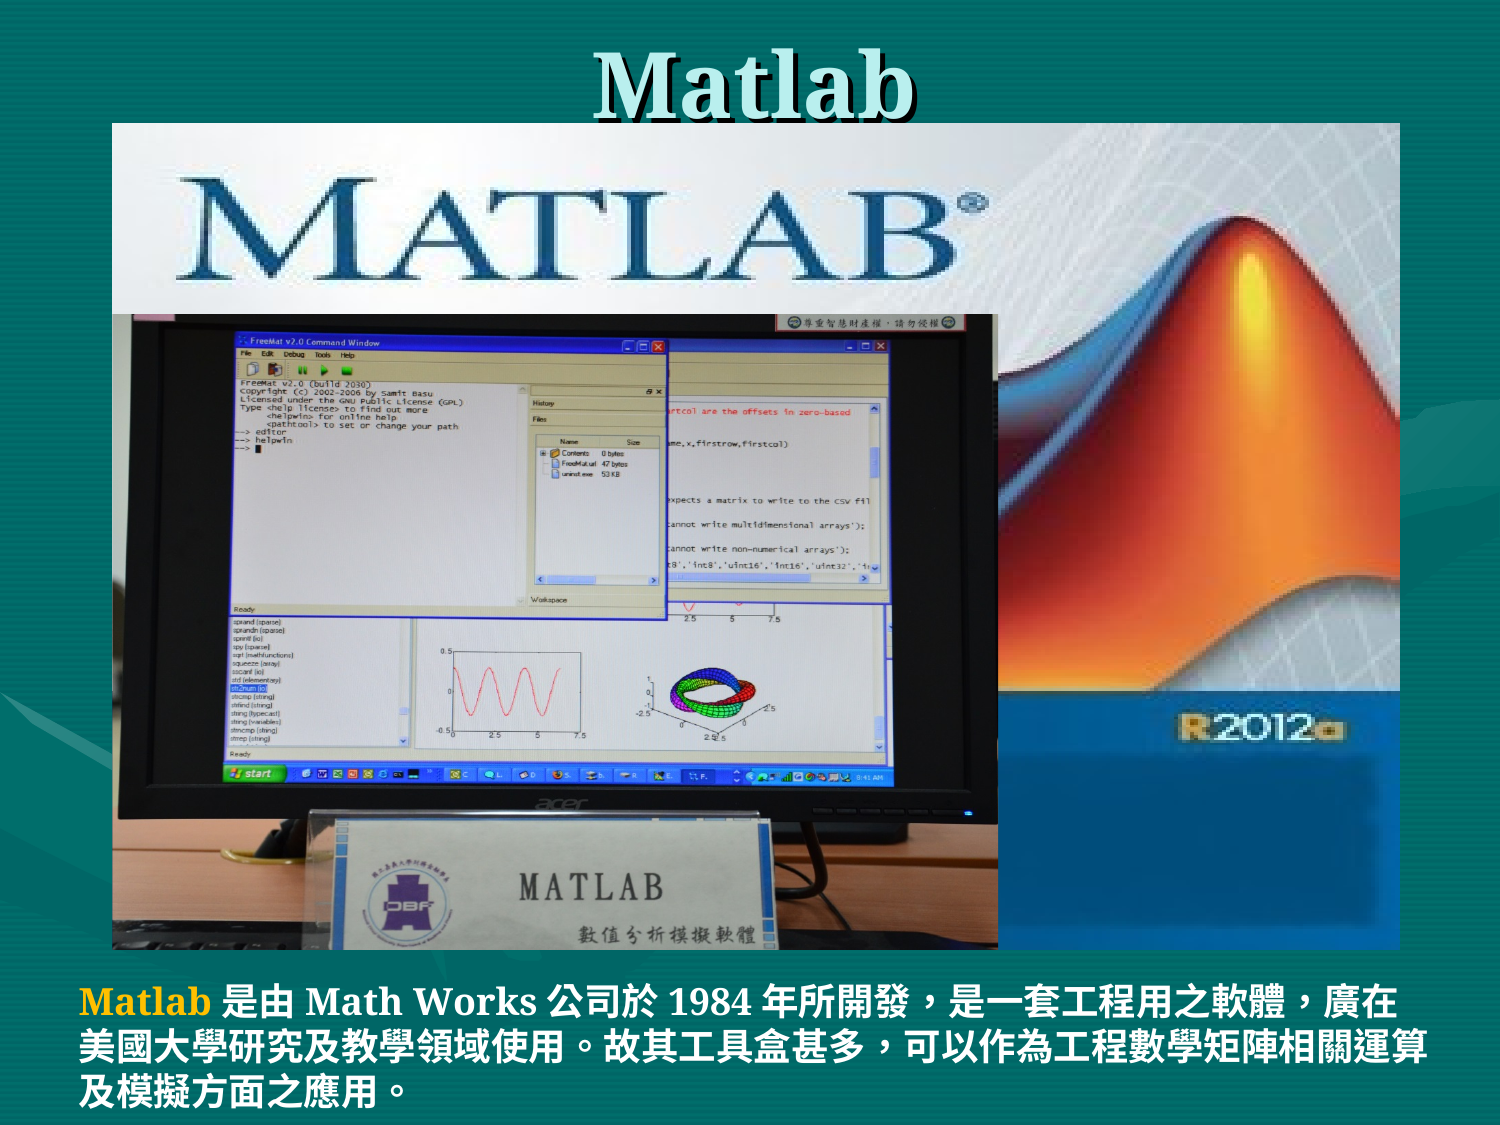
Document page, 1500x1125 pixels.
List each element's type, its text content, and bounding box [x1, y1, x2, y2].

picture [0, 0, 1500, 1125]
text_box Matlab是由Math Works公司於1984年所開發，是一套工程用之軟體，廣在美國大學研究及教學領域使用。故其工具盒甚多，可以作為工程數學矩陣相關運算及模擬方面之應用。 [63, 969, 1447, 1121]
title Matlab [79, 18, 1430, 126]
